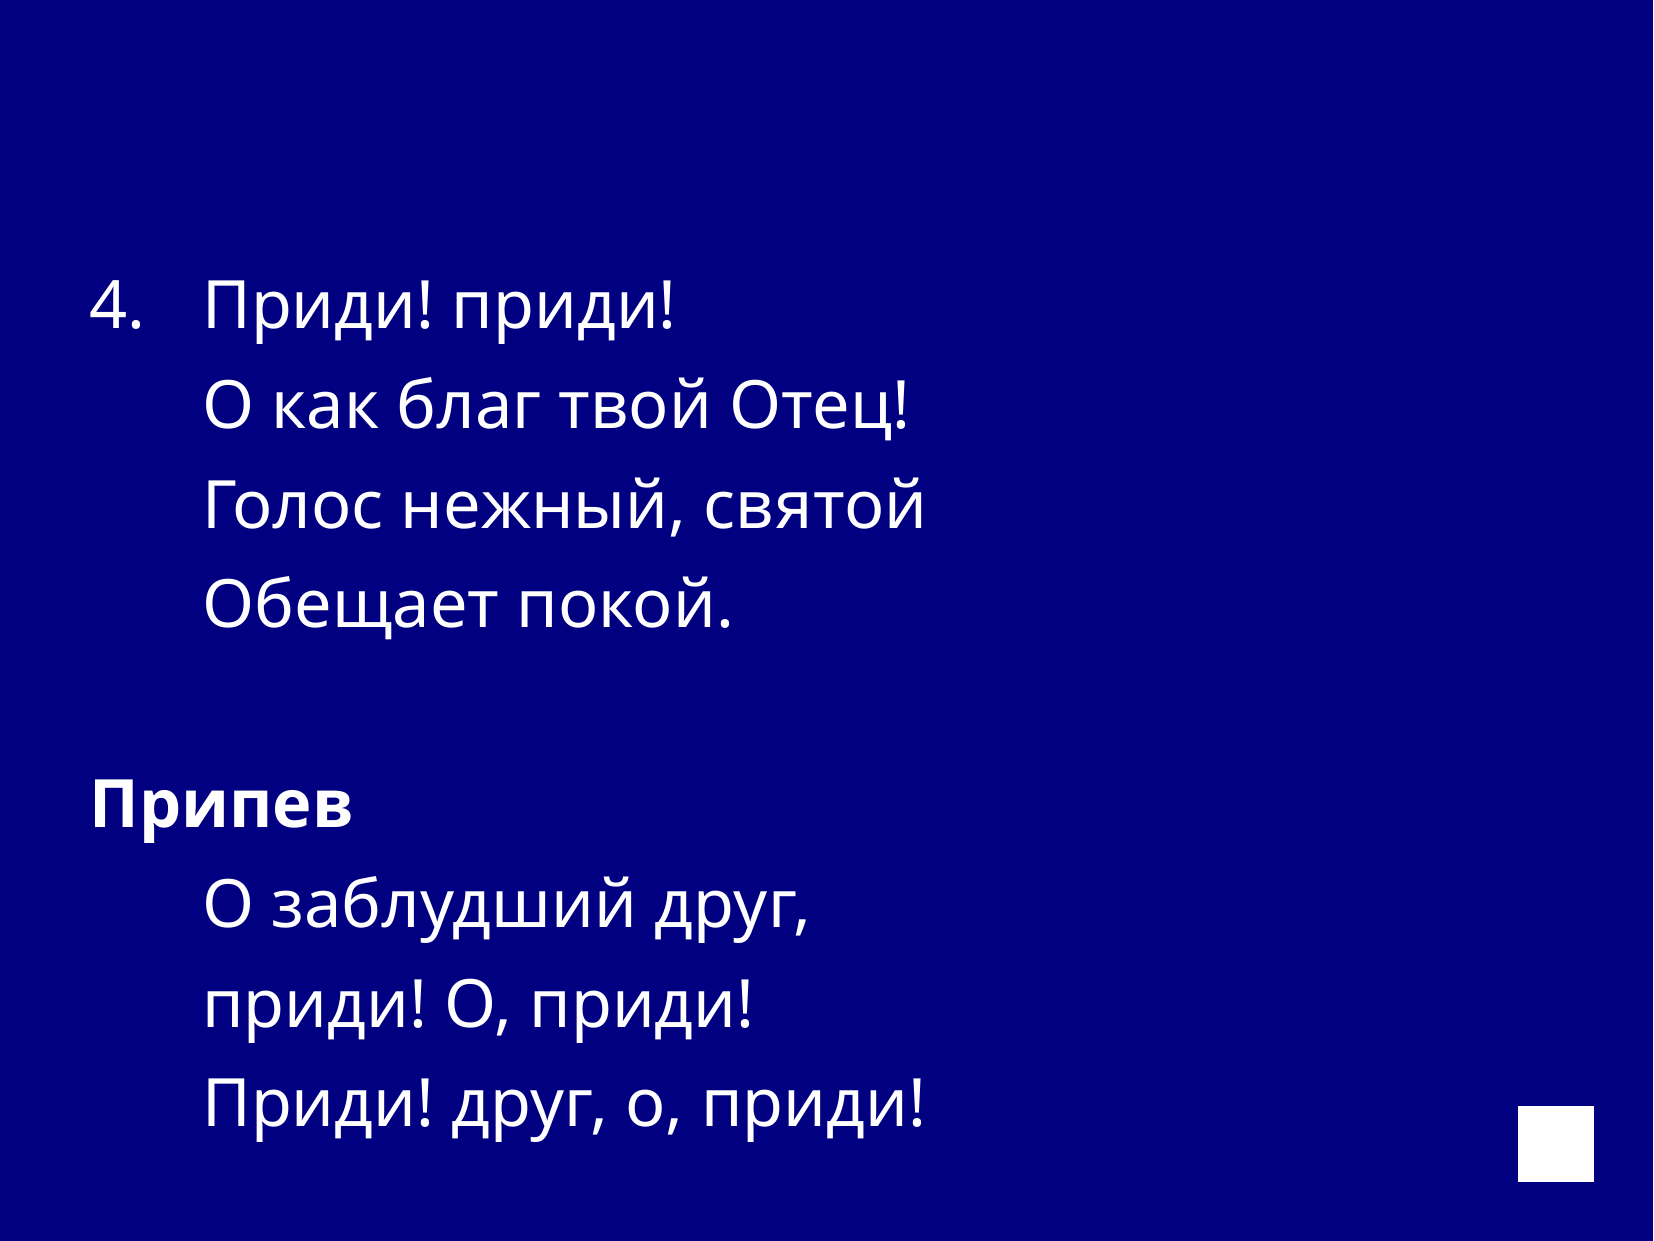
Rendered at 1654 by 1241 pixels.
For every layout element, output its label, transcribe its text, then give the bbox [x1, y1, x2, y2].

text_box [1518, 1106, 1594, 1182]
text_box 4. Приди! приди! О как благ твой Отец! Голос нежный, святой Обещает покой. Припев О заблудший друг, приди! О, приди! Приди! друг, о, приди! [75, 150, 1576, 1163]
